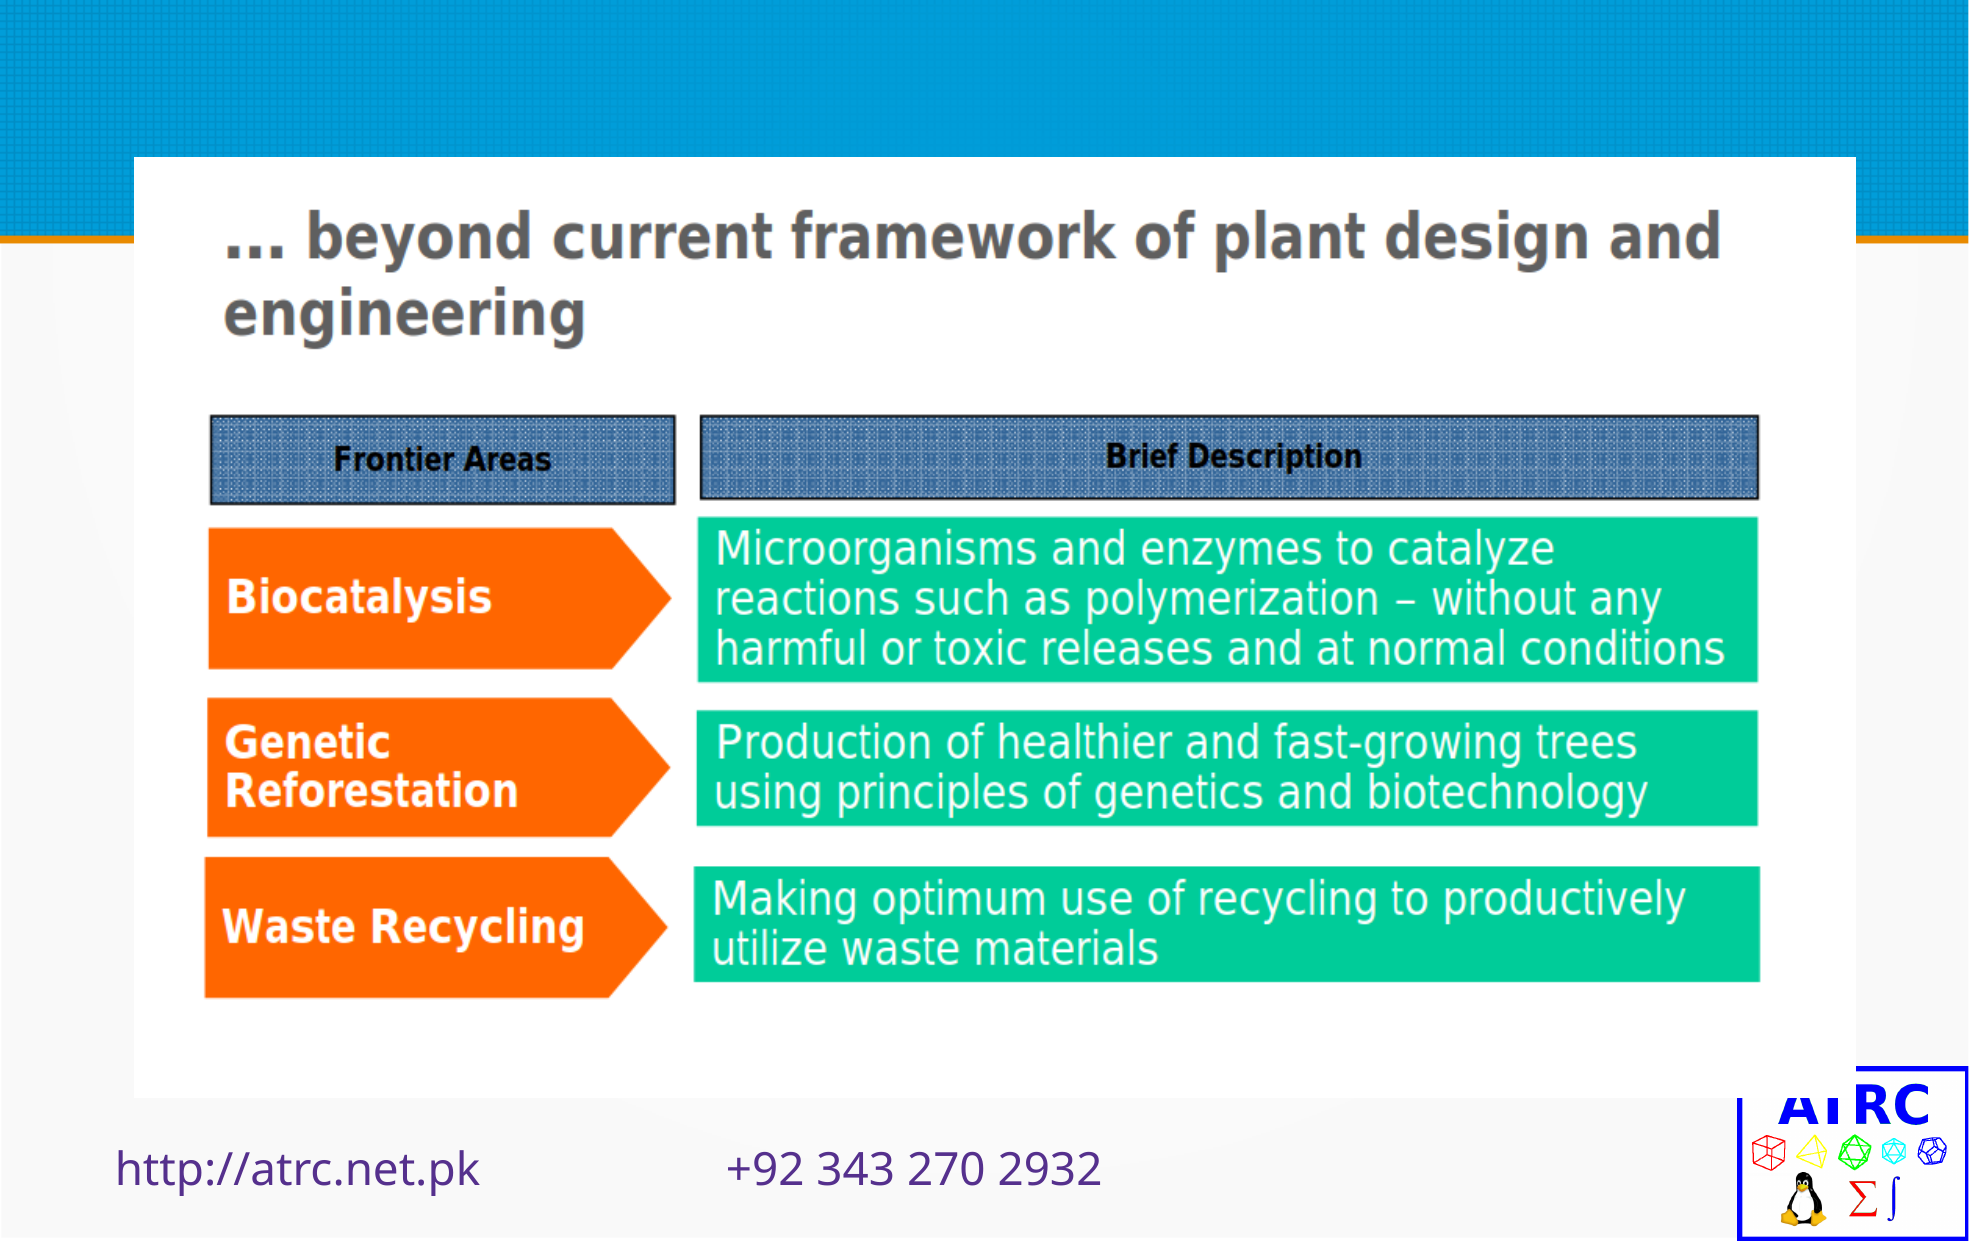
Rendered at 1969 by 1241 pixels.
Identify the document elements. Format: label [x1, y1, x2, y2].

picture [0, 158, 1969, 1241]
